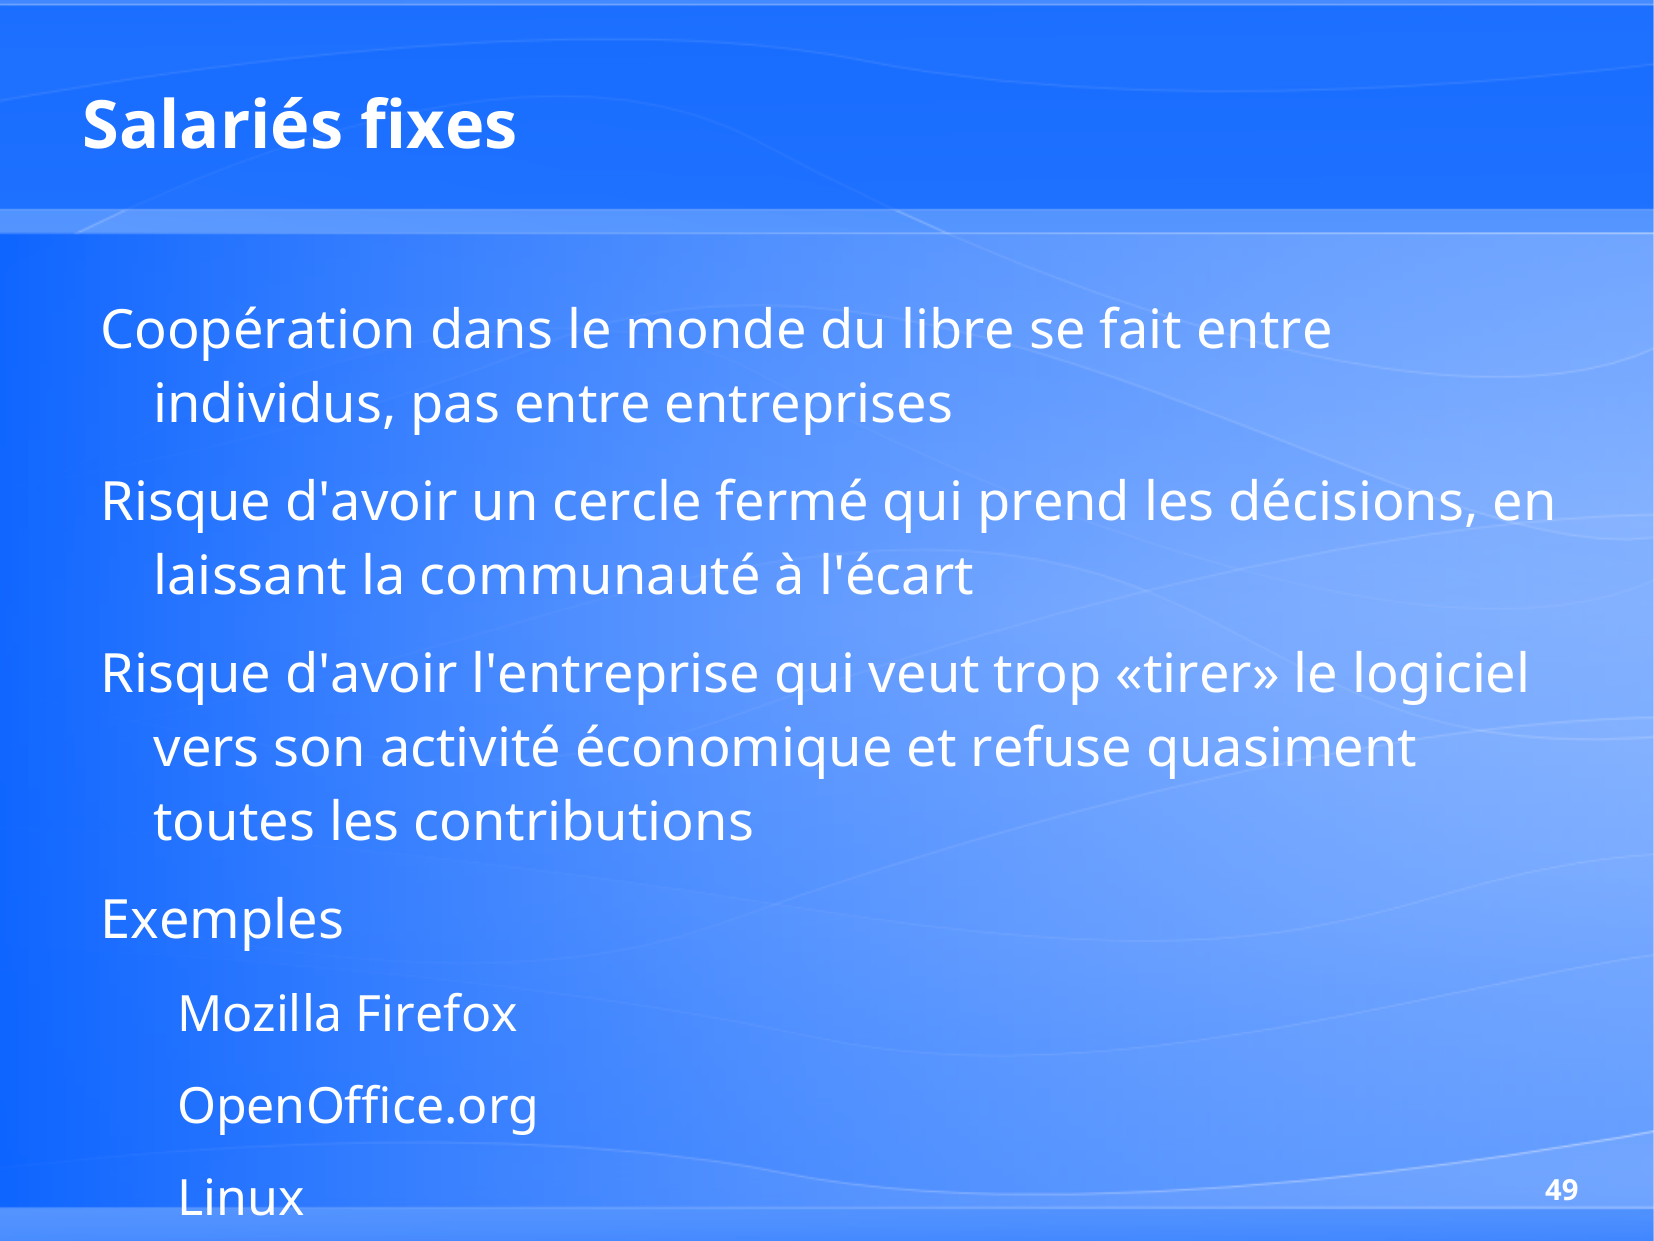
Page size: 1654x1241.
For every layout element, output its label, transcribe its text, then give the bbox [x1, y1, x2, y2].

picture [0, 0, 1654, 1241]
list Coopération dans le monde du libre se fait entre individus, pas entre entreprises Risque d'avoir un cercle fermé qui prend les décisions, en laissant la communauté à l'écart Risque d'avoir l'entreprise qui veut trop «tirer» le logiciel vers son activité économique et refuse quasiment toutes les contributions Exemples Mozilla Firefox OpenOffice.org Linux [82, 290, 1571, 1113]
title Salariés fixes [23, 15, 1625, 229]
